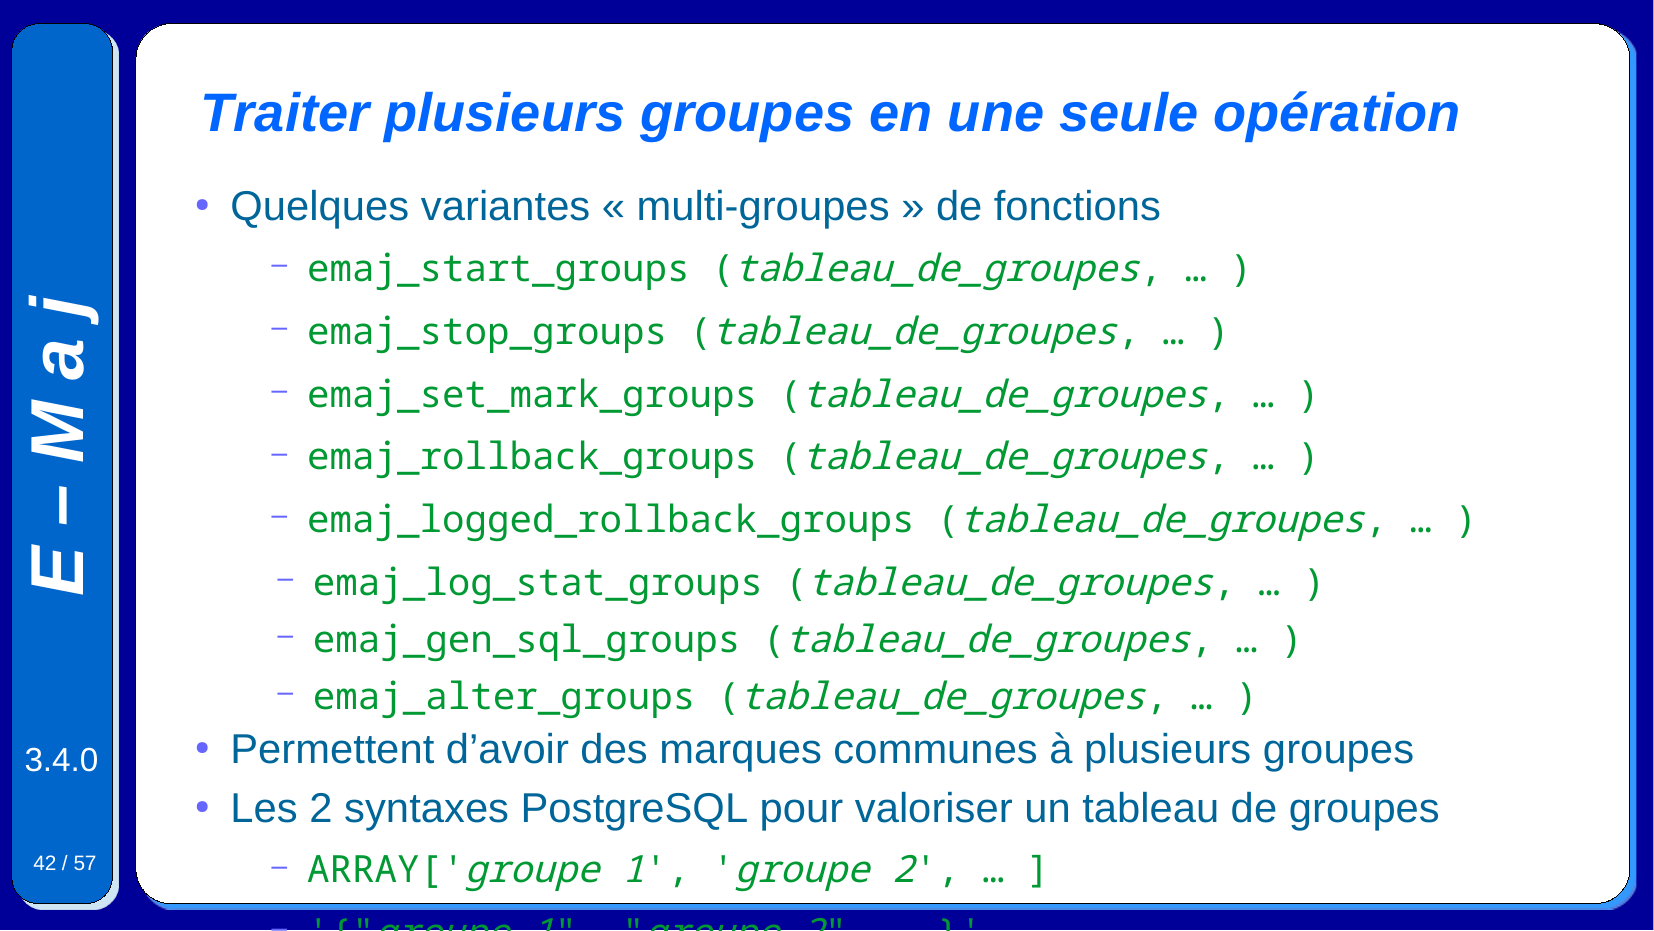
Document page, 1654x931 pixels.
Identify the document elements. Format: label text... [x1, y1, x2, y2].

list Quelques variantes « multi-groupes » de fonctions emaj_start_groups (tableau_de_groupes, … ) emaj_stop_groups (tableau_de_groupes, … ) emaj_set_mark_groups (tableau_de_groupes, … ) emaj_rollback_groups (tableau_de_groupes, … ) emaj_logged_rollback_groups (tableau_de_groupes, … ) emaj_log_stat_groups (tableau_de_groupes, … ) emaj_gen_sql_groups (tableau_de_groupes, … ) emaj_alter_groups (tableau_de_groupes, … ) Permettent d’avoir des marques communes à plusieurs groupes Les 2 syntaxes PostgreSQL pour valoriser un tableau de groupes ARRAY['groupe 1', 'groupe 2', … ] '{"groupe 1", "groupe 2", … }' [177, 183, 1587, 882]
title Traiter plusieurs groupes en une seule opération [200, 34, 1575, 183]
